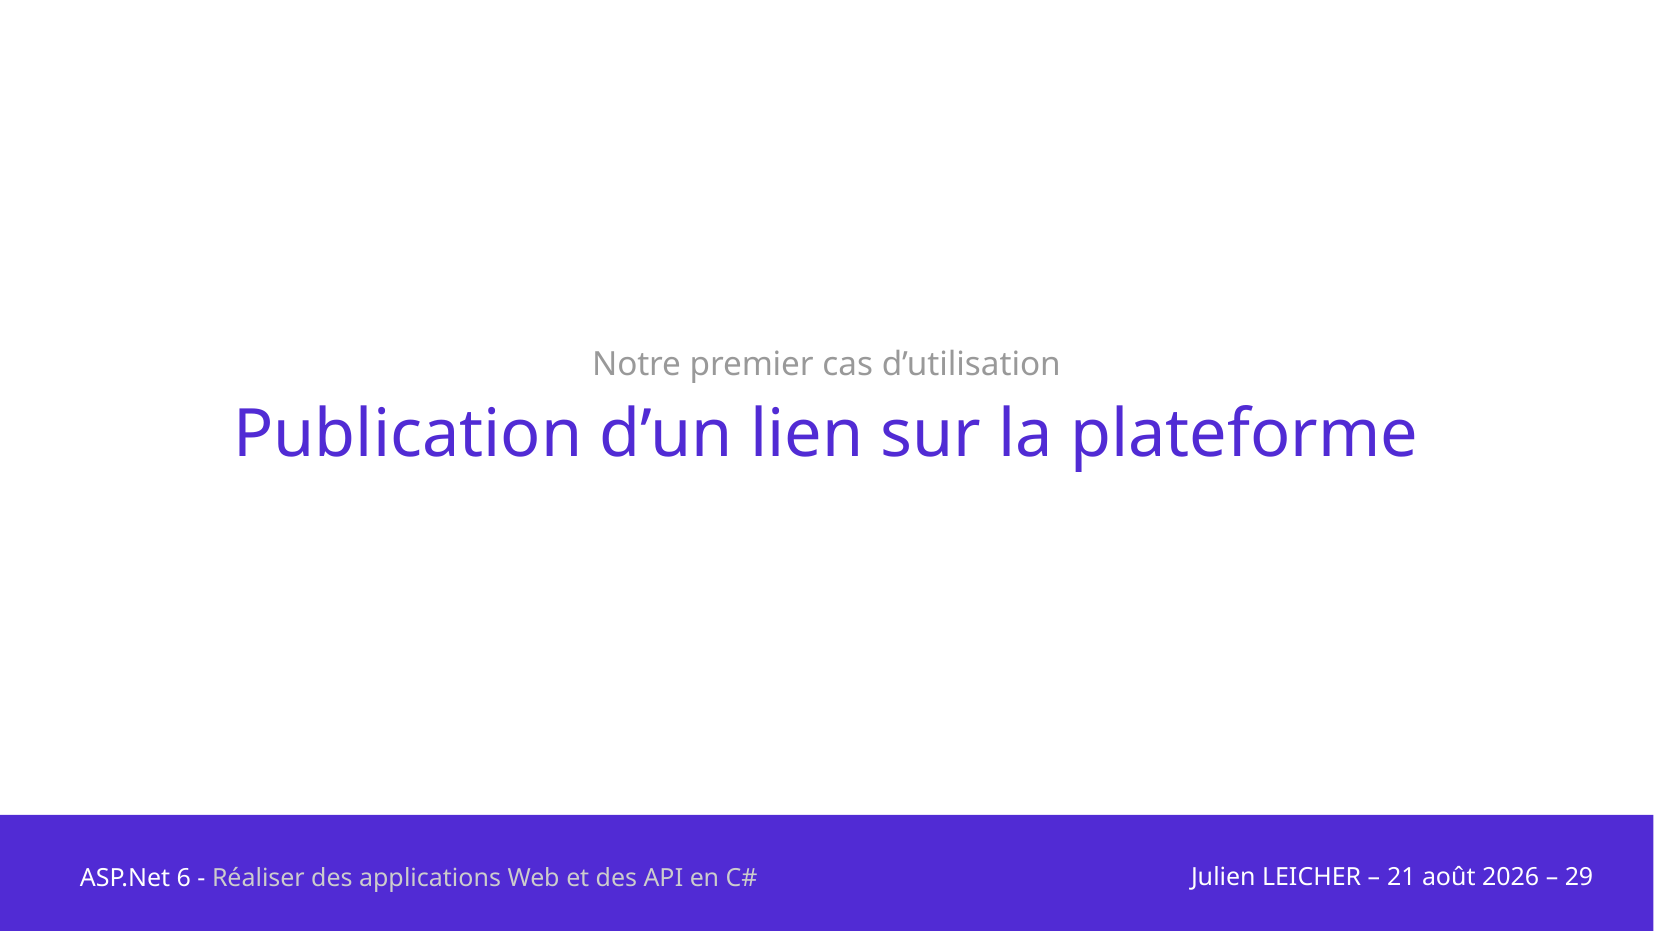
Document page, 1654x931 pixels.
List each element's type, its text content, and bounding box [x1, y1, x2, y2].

text_box Notre premier cas d’utilisation Publication d’un lien sur la plateforme [0, 0, 1654, 814]
text_box Julien LEICHER – 28 févr. 2022 – <numéro> [0, 814, 1654, 931]
text_box ASP.Net 6 - Réaliser des applications Web et des API en C# [64, 852, 798, 898]
